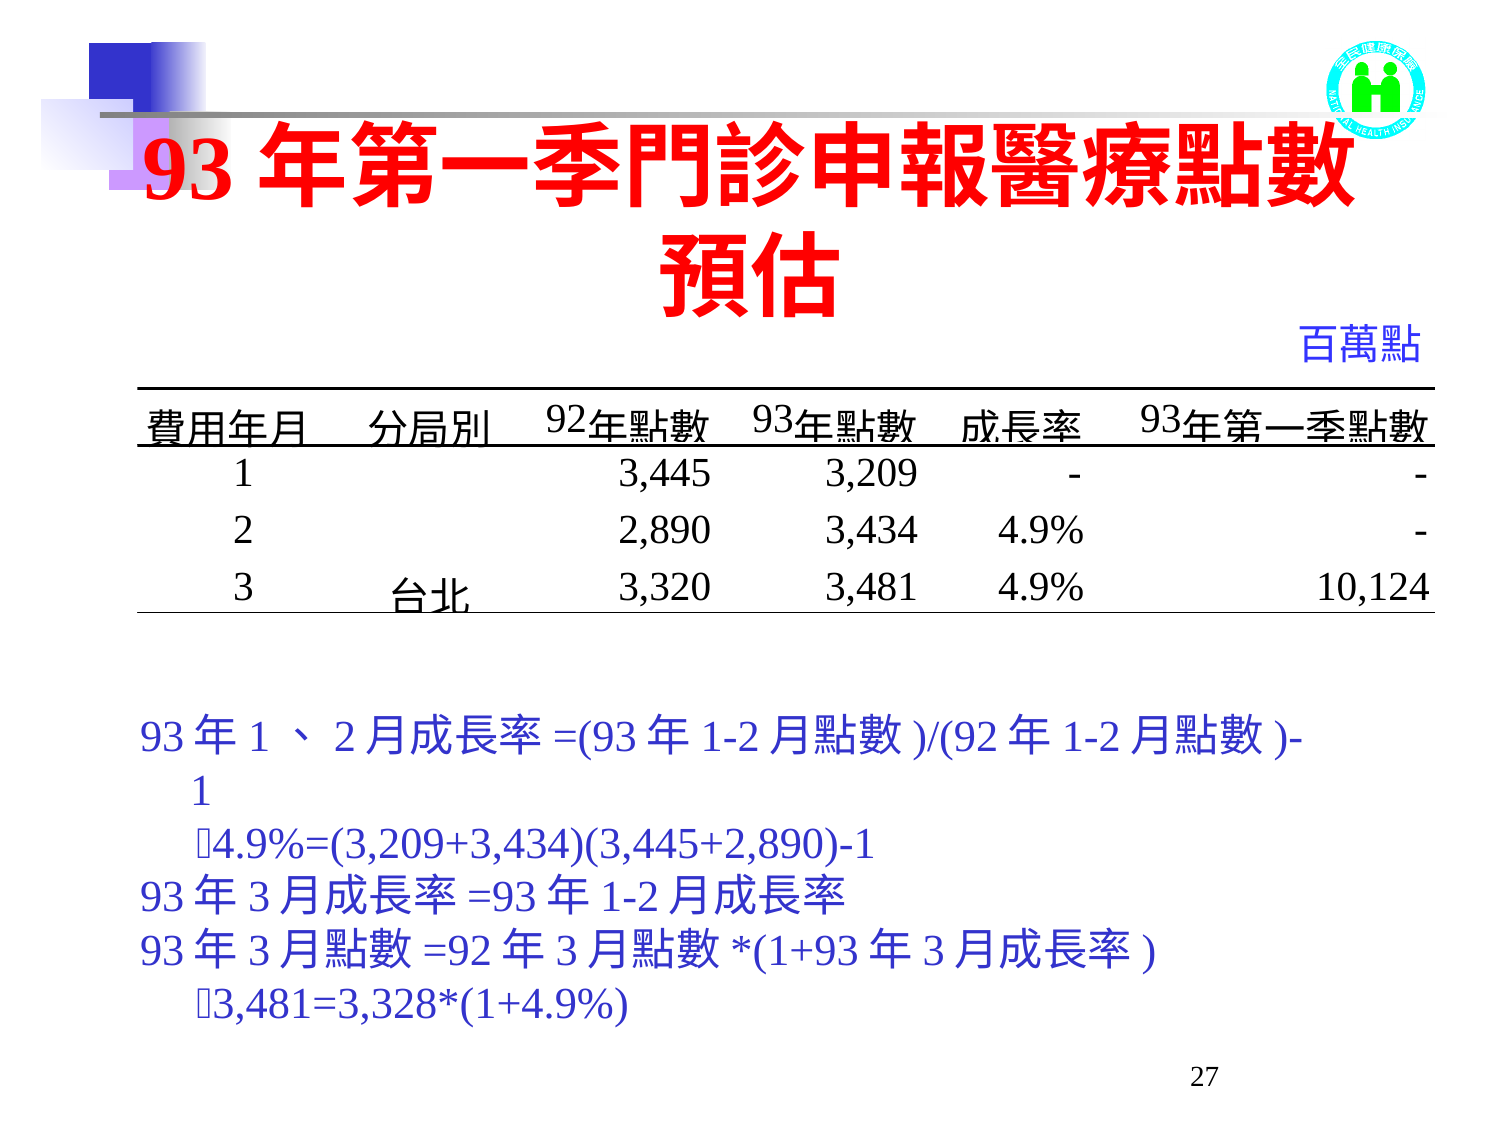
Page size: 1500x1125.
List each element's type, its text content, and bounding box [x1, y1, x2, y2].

chart [137, 387, 1438, 615]
title 93年第一季門診申報醫療點數預估 [112, 99, 1388, 300]
text_box 百萬點 [1282, 309, 1438, 376]
text_box [1175, 1050, 1488, 1125]
list 93年1、2月成長率=(93年1-2月點數)/(92年1-2月點數)-1 4.9%=(3,209+3,434)(3,445+2,890)-1 93年3月成長率=93年1-2月成長率 93年3月點數=92年3月點數*(1+93年3月成長率) 3,481=3,328*(1+4.9%) [75, 699, 1338, 1038]
